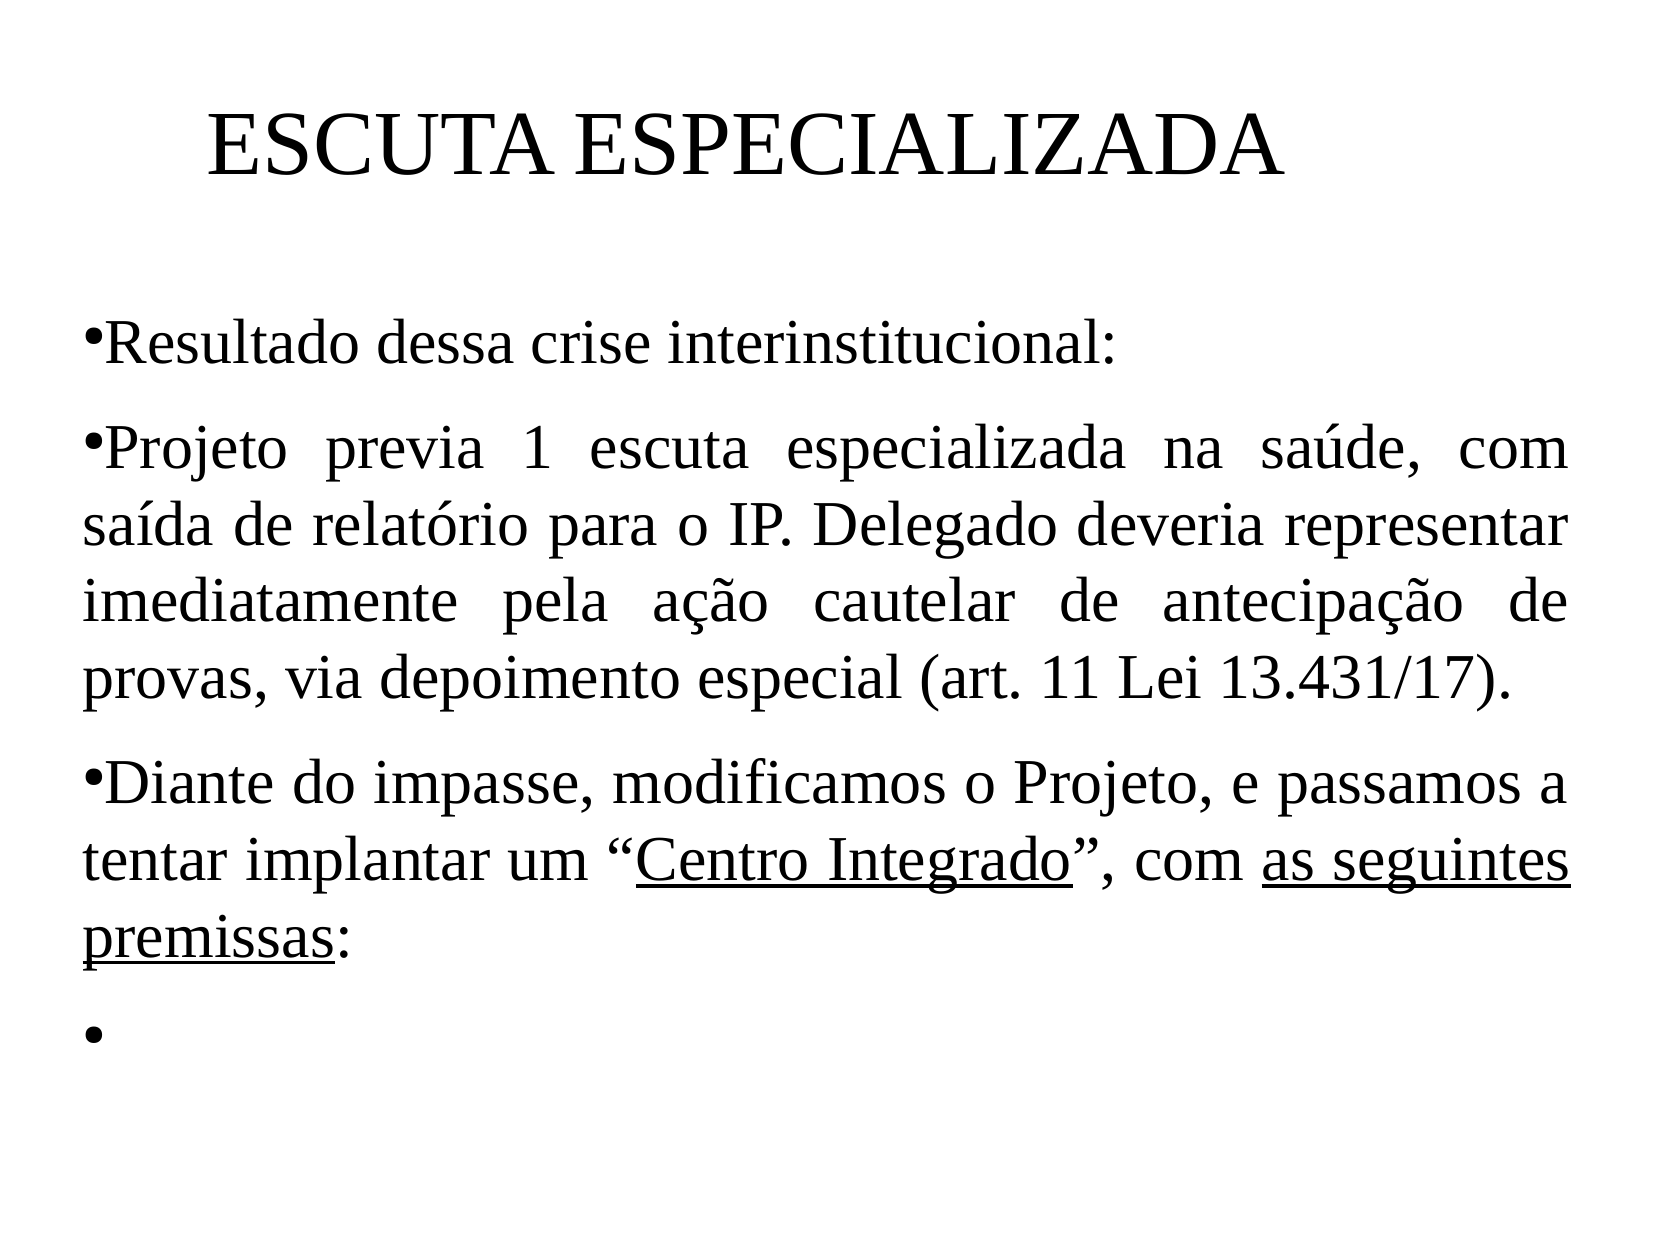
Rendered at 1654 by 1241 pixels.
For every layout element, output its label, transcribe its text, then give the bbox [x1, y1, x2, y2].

list Resultado dessa crise interinstitucional: Projeto previa 1 escuta especializada na saúde, com saída de relatório para o IP. Delegado deveria representar imediatamente pela ação cautelar de antecipação de provas, via depoimento especial (art. 11 Lei 13.431/17). Diante do impasse, modificamos o Projeto, e passamos a tentar implantar um “Centro Integrado”, com as seguintes premissas: [82, 299, 1571, 1019]
title ESCUTA ESPECIALIZADA [82, 47, 1412, 229]
